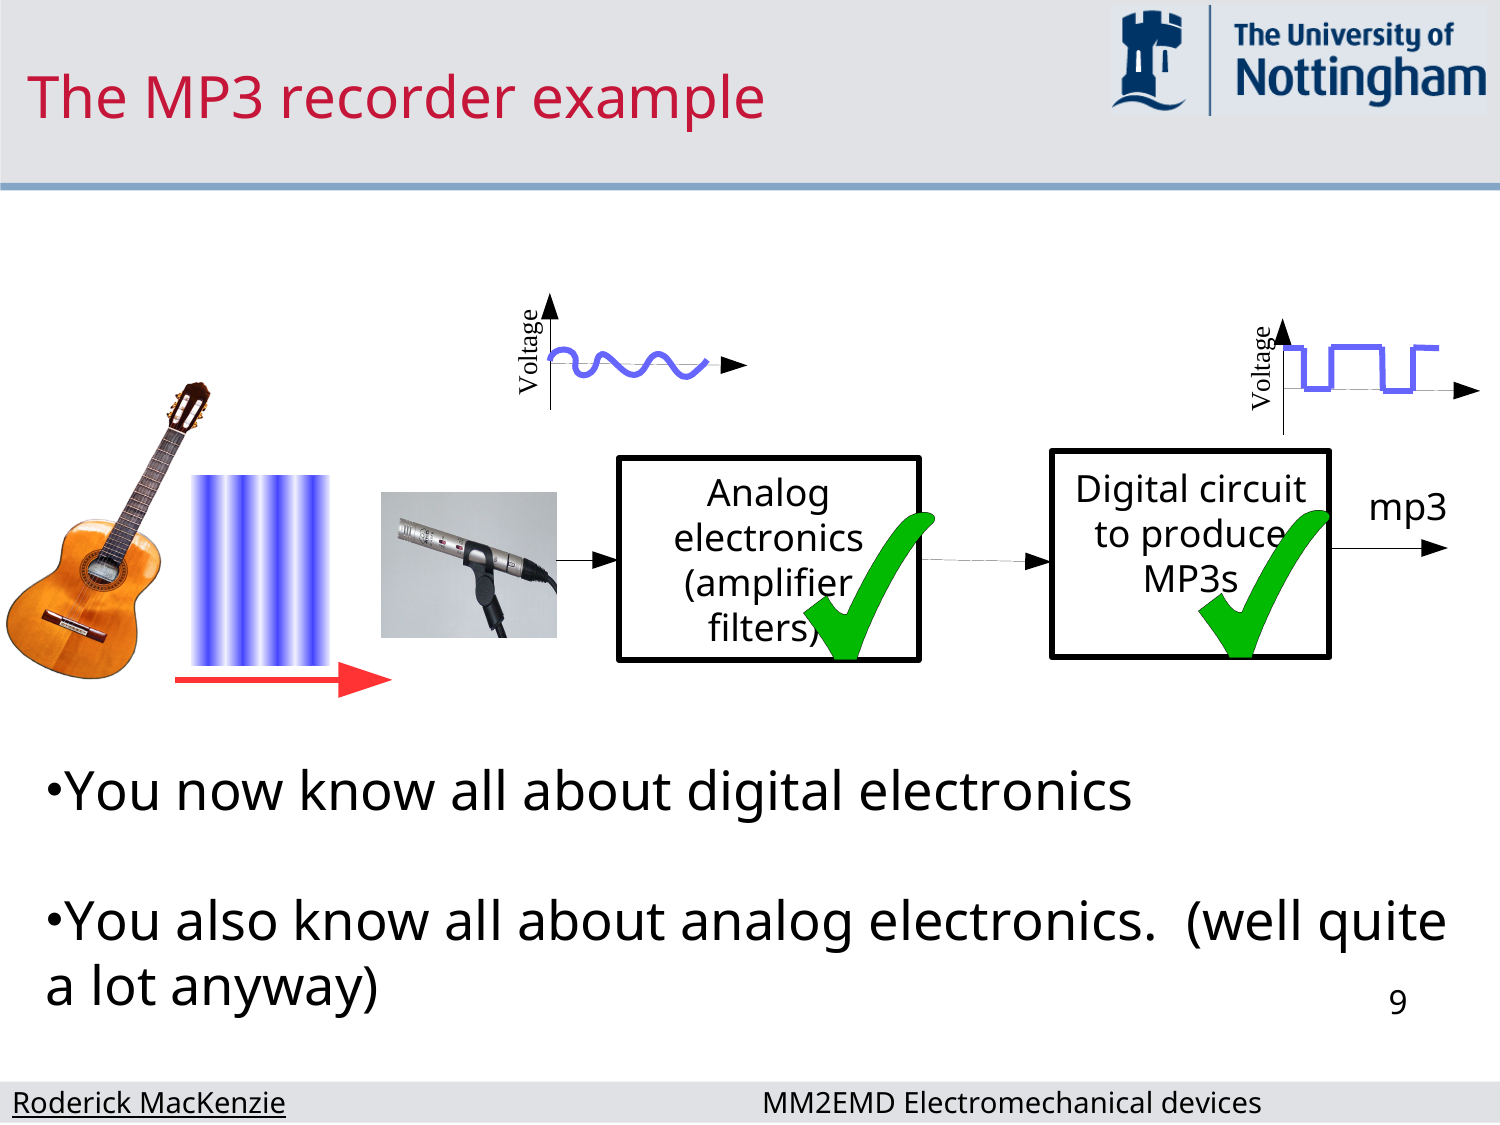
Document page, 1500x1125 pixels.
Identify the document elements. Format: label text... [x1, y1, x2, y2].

picture [1, 376, 211, 680]
picture [381, 492, 557, 638]
text_box mp3 [1330, 475, 1500, 536]
text_box You now know all about digital electronics You also know all about analog electronics. (well quite a lot anyway) [31, 749, 1474, 1024]
text_box Analog electronics (amplifier filters) [618, 458, 919, 660]
picture [803, 512, 935, 660]
picture [1111, 4, 1487, 116]
text_box [190, 475, 330, 666]
picture [1198, 510, 1330, 658]
title The MP3 recorder example [12, 0, 1106, 205]
text_box Digital circuit to produce MP3s [1051, 458, 1330, 653]
text_box Voltage [1235, 314, 1283, 427]
text_box <number> [1373, 974, 1500, 1045]
text_box Voltage [502, 298, 550, 410]
